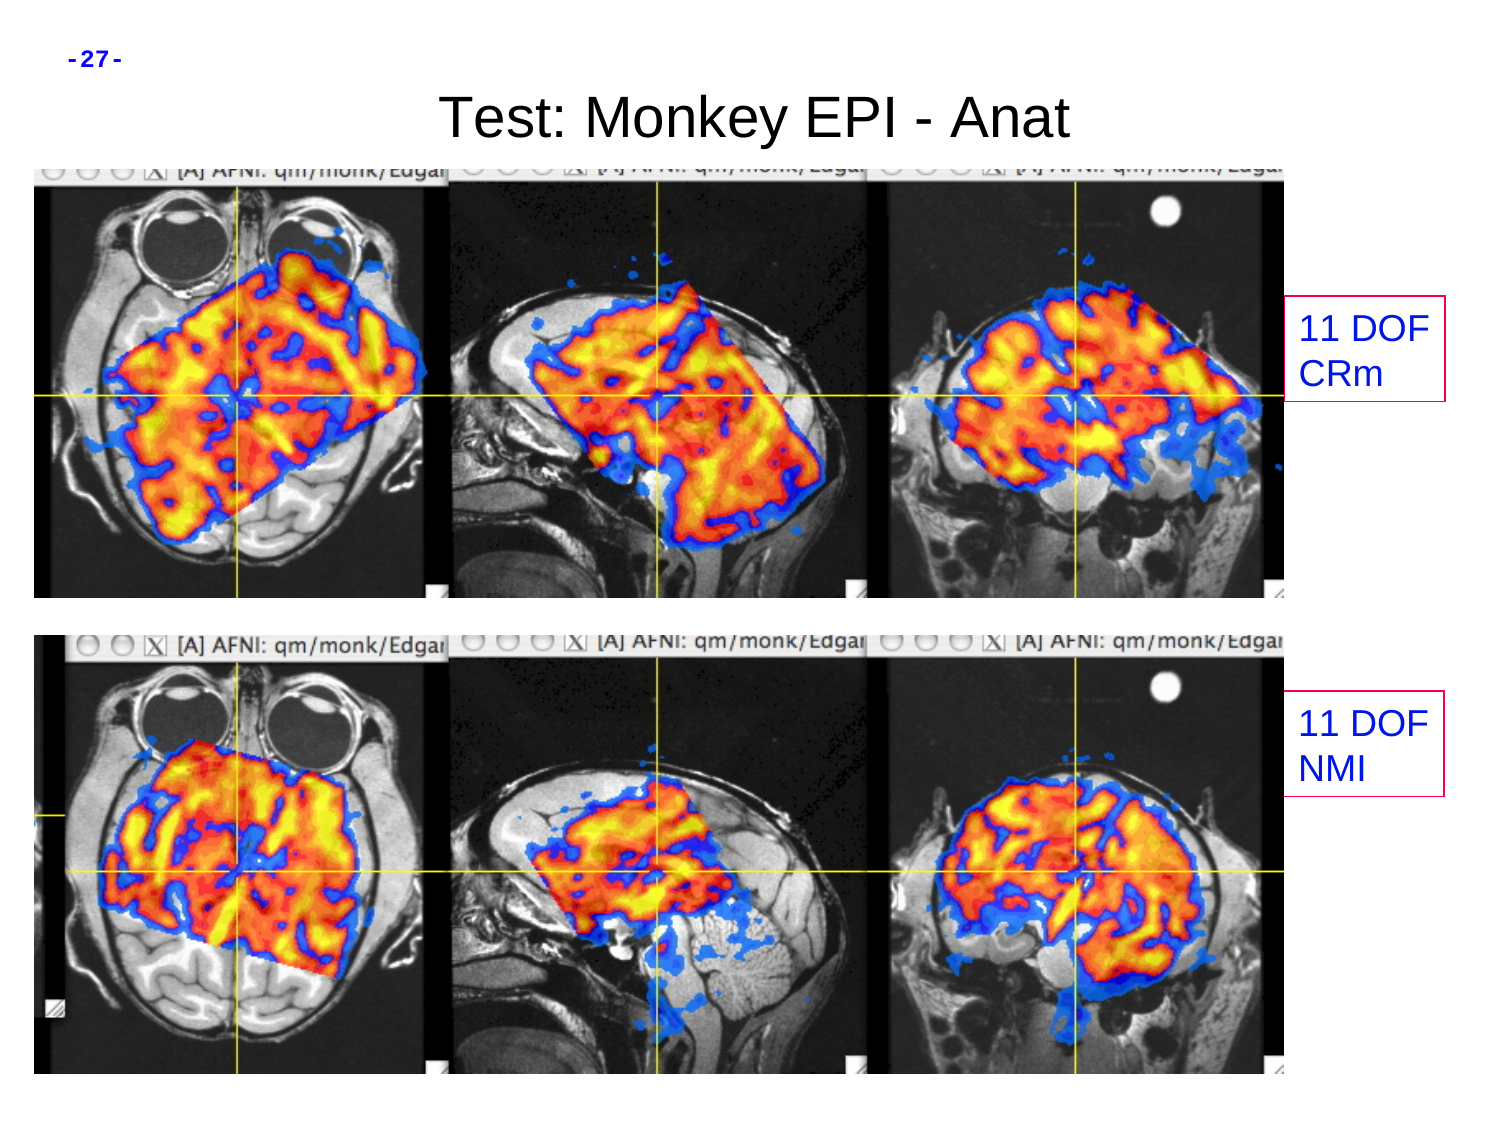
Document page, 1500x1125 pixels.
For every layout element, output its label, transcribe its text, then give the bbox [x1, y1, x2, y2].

text_box 11 DOF CRm [1284, 296, 1446, 402]
picture [34, 169, 1284, 598]
text_box Test: Monkey EPI - Anat [117, 64, 1393, 164]
picture [34, 635, 1284, 1074]
text_box 11 DOF NMI [1284, 690, 1445, 797]
